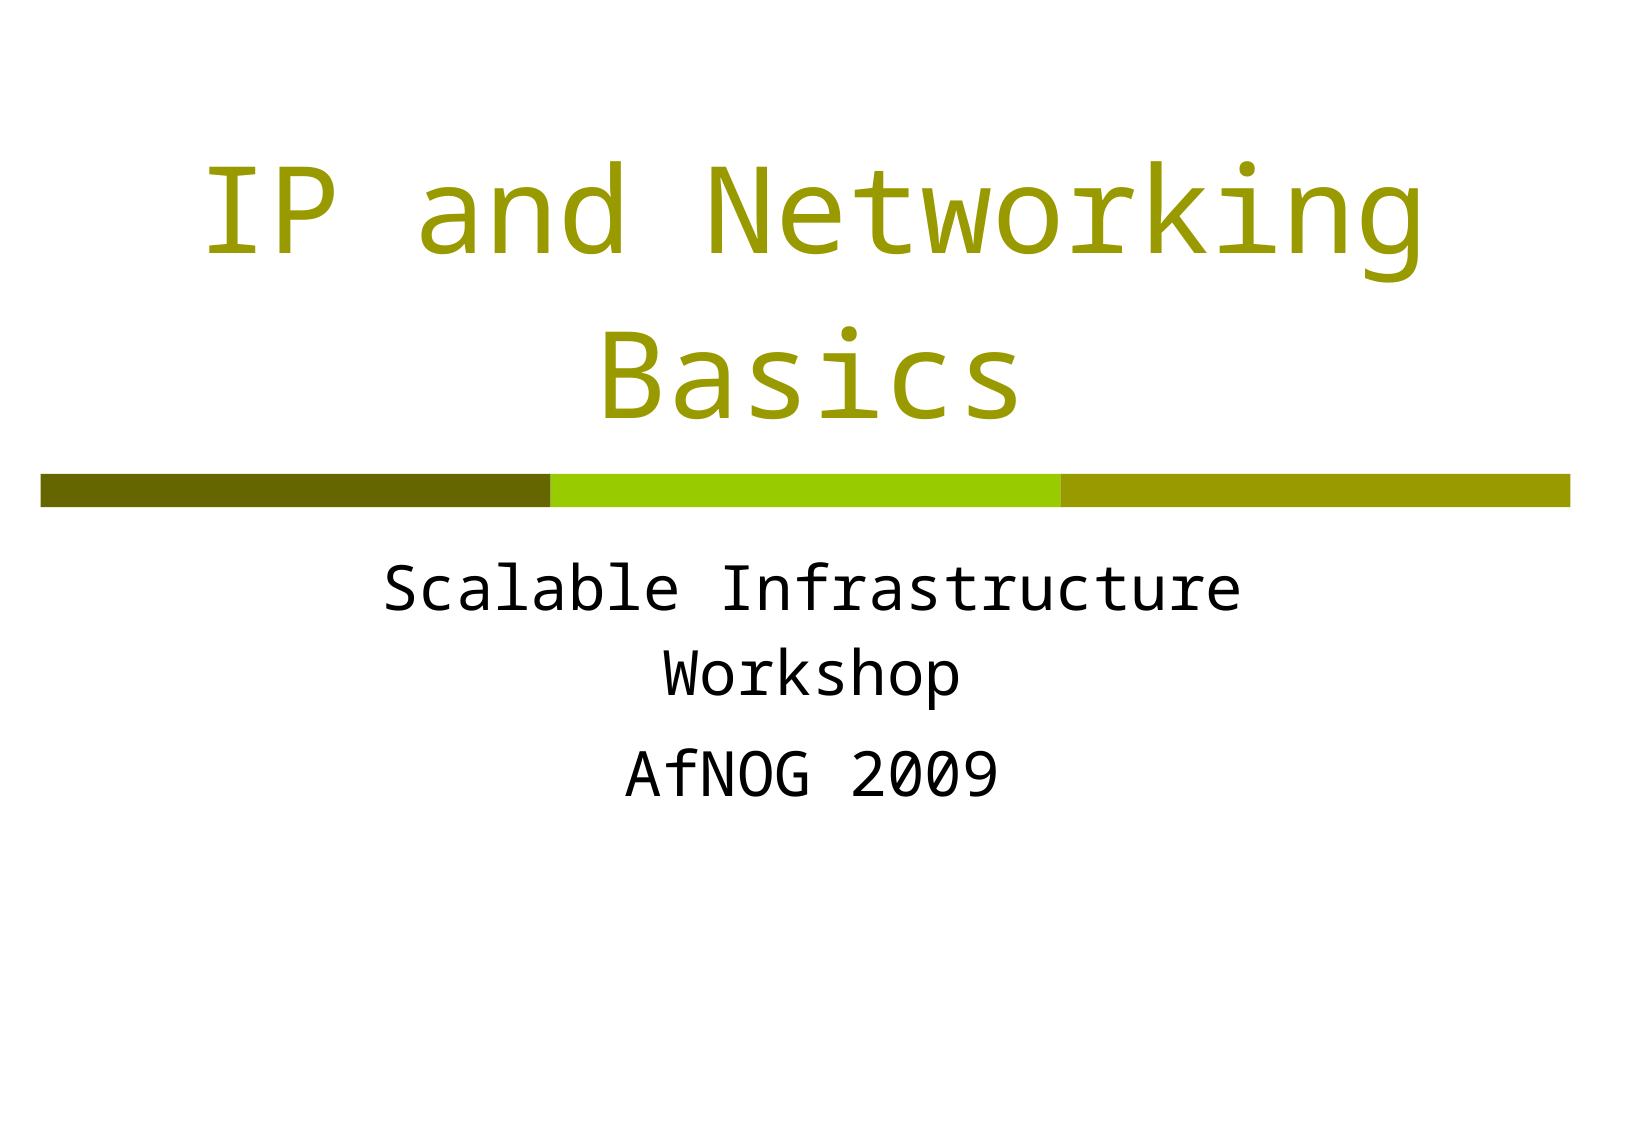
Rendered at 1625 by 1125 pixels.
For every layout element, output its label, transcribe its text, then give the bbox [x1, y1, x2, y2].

title IP and Networking Basics [121, 112, 1503, 462]
subtitle Scalable Infrastructure Workshop AfNOG 2009 [243, 536, 1381, 899]
